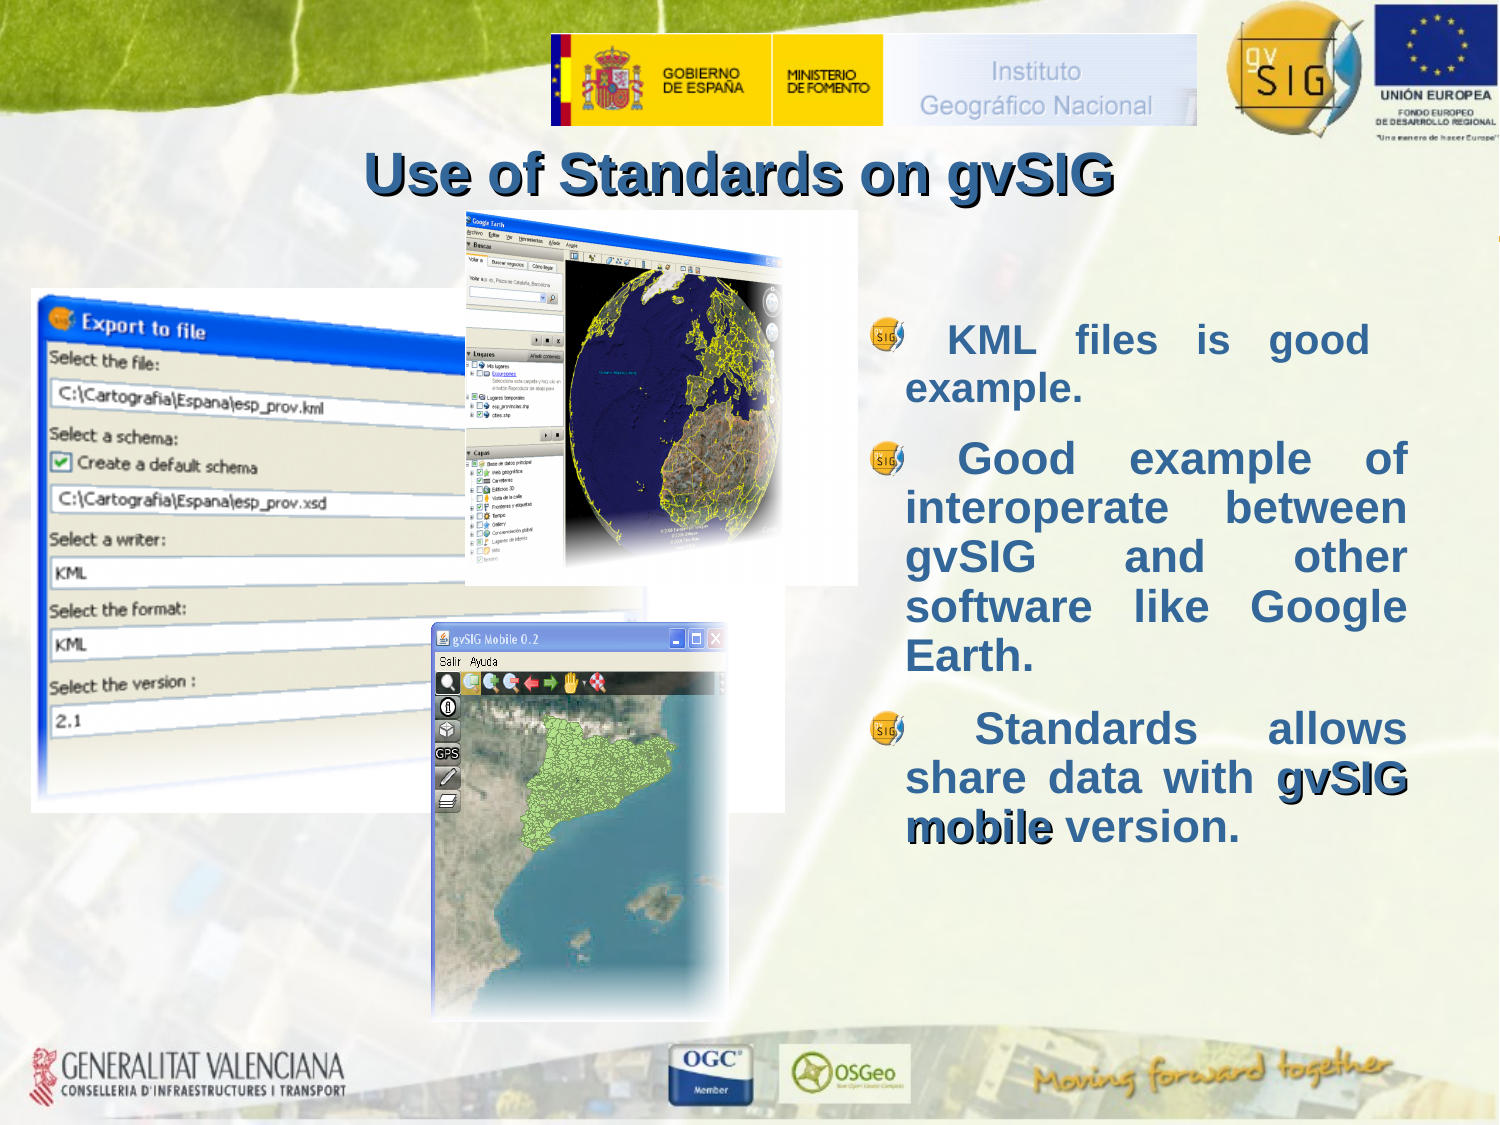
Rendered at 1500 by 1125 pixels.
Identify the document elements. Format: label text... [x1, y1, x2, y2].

title Use of Standards on gvSIG [144, 86, 1351, 264]
picture [0, 0, 1499, 1125]
text_box KML files is good example. Good example of interoperate between gvSIG and other software like Google Earth. Standards allows share data with gvSIG mobile version. [833, 304, 1409, 866]
